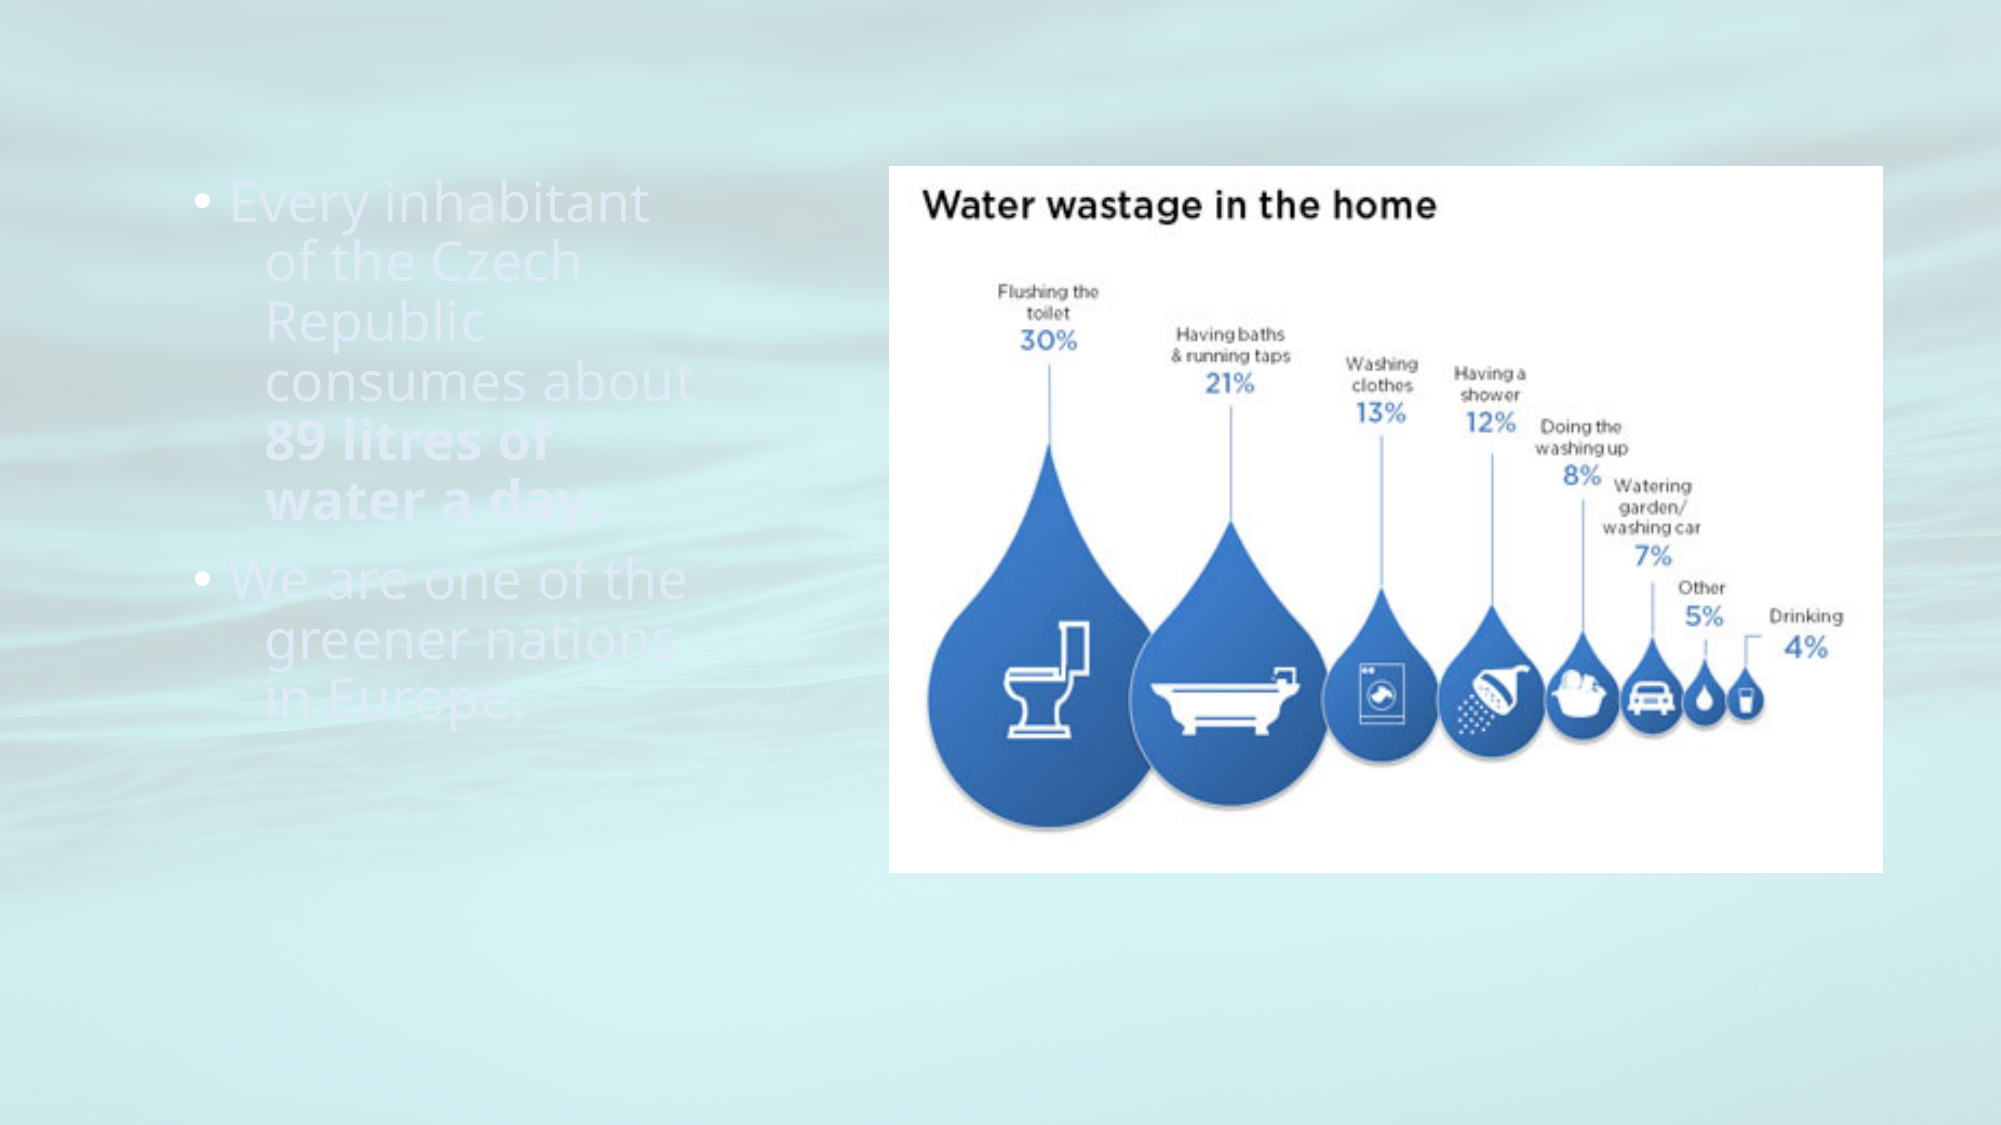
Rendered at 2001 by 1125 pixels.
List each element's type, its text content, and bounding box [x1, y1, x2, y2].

list Every inhabitant of the Czech Republic consumes about 89 litres of water a day. We are one of the greener nations in Europe. [177, 166, 712, 837]
picture [0, 0, 2000, 1125]
